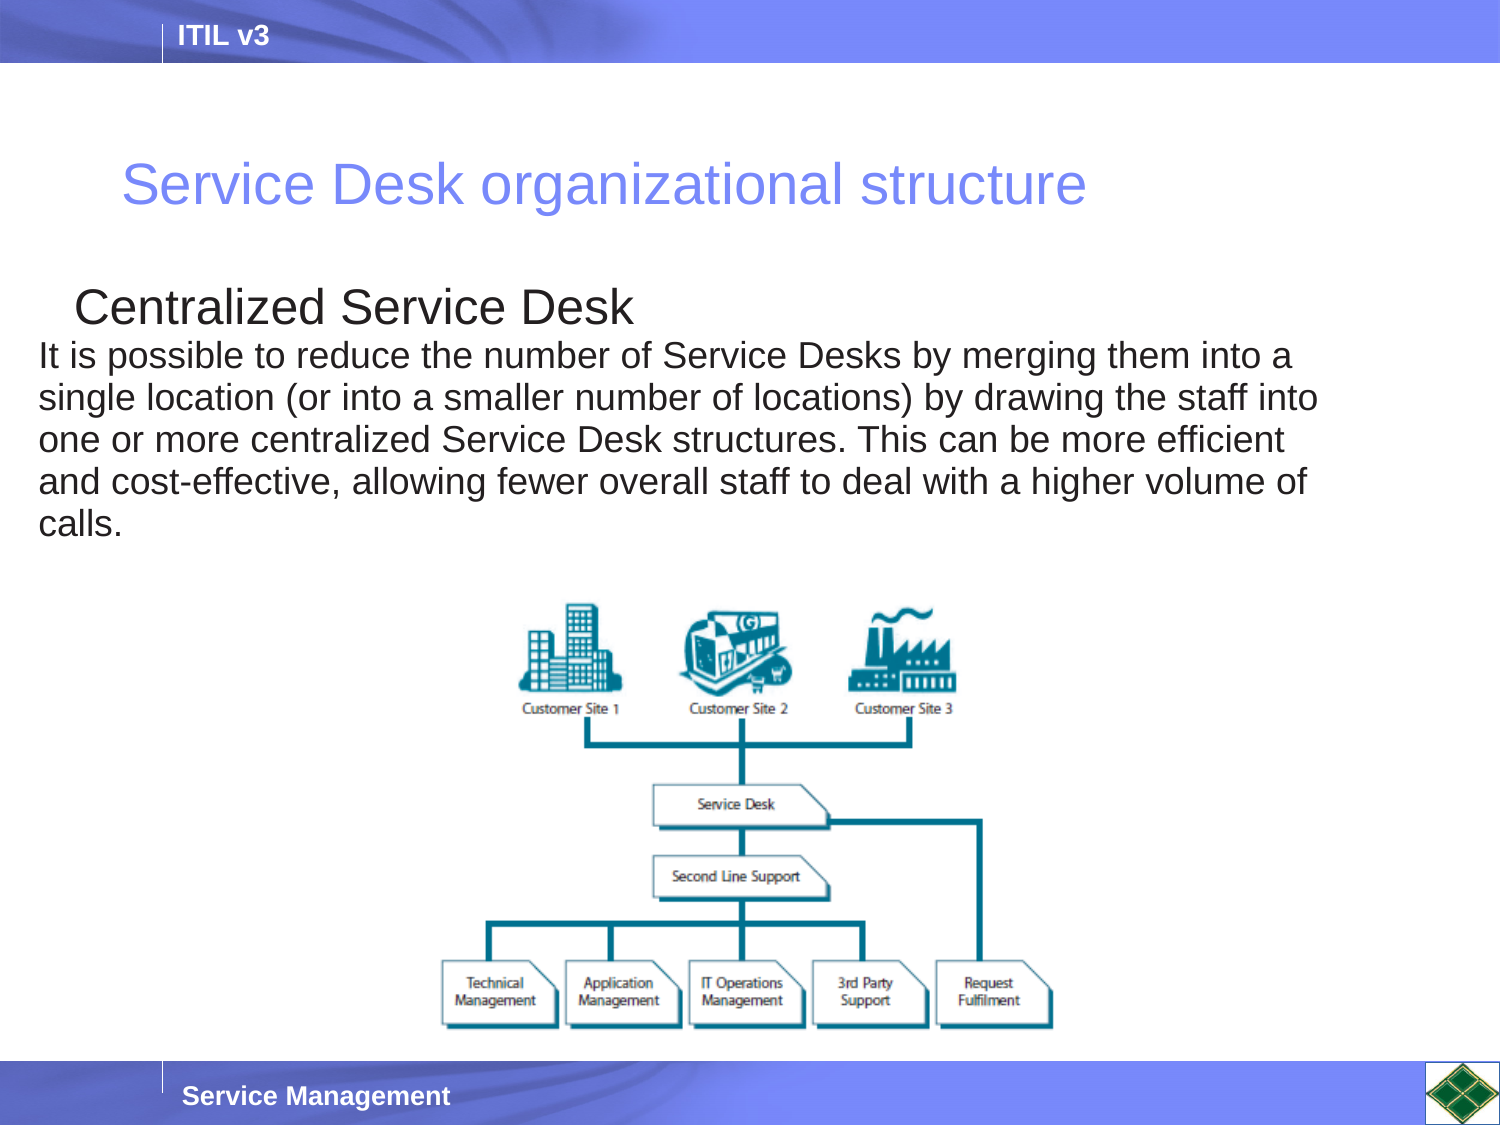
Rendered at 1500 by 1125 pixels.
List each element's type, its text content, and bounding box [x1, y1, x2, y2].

picture [425, 584, 1069, 1040]
text_box Service Desk organizational structure [106, 143, 1406, 260]
text_box Centralized Service Desk It is possible to reduce the number of Service Desks by merging them into a single location (or into a smaller number of locations) by drawing the staff into one or more centralized Service Desk structures. This can be more efficient and cost-effective, allowing fewer overall staff to deal with a higher volume of calls. [23, 271, 1359, 1004]
picture [0, 1061, 1500, 1125]
picture [1426, 1063, 1499, 1124]
picture [0, 0, 1500, 63]
